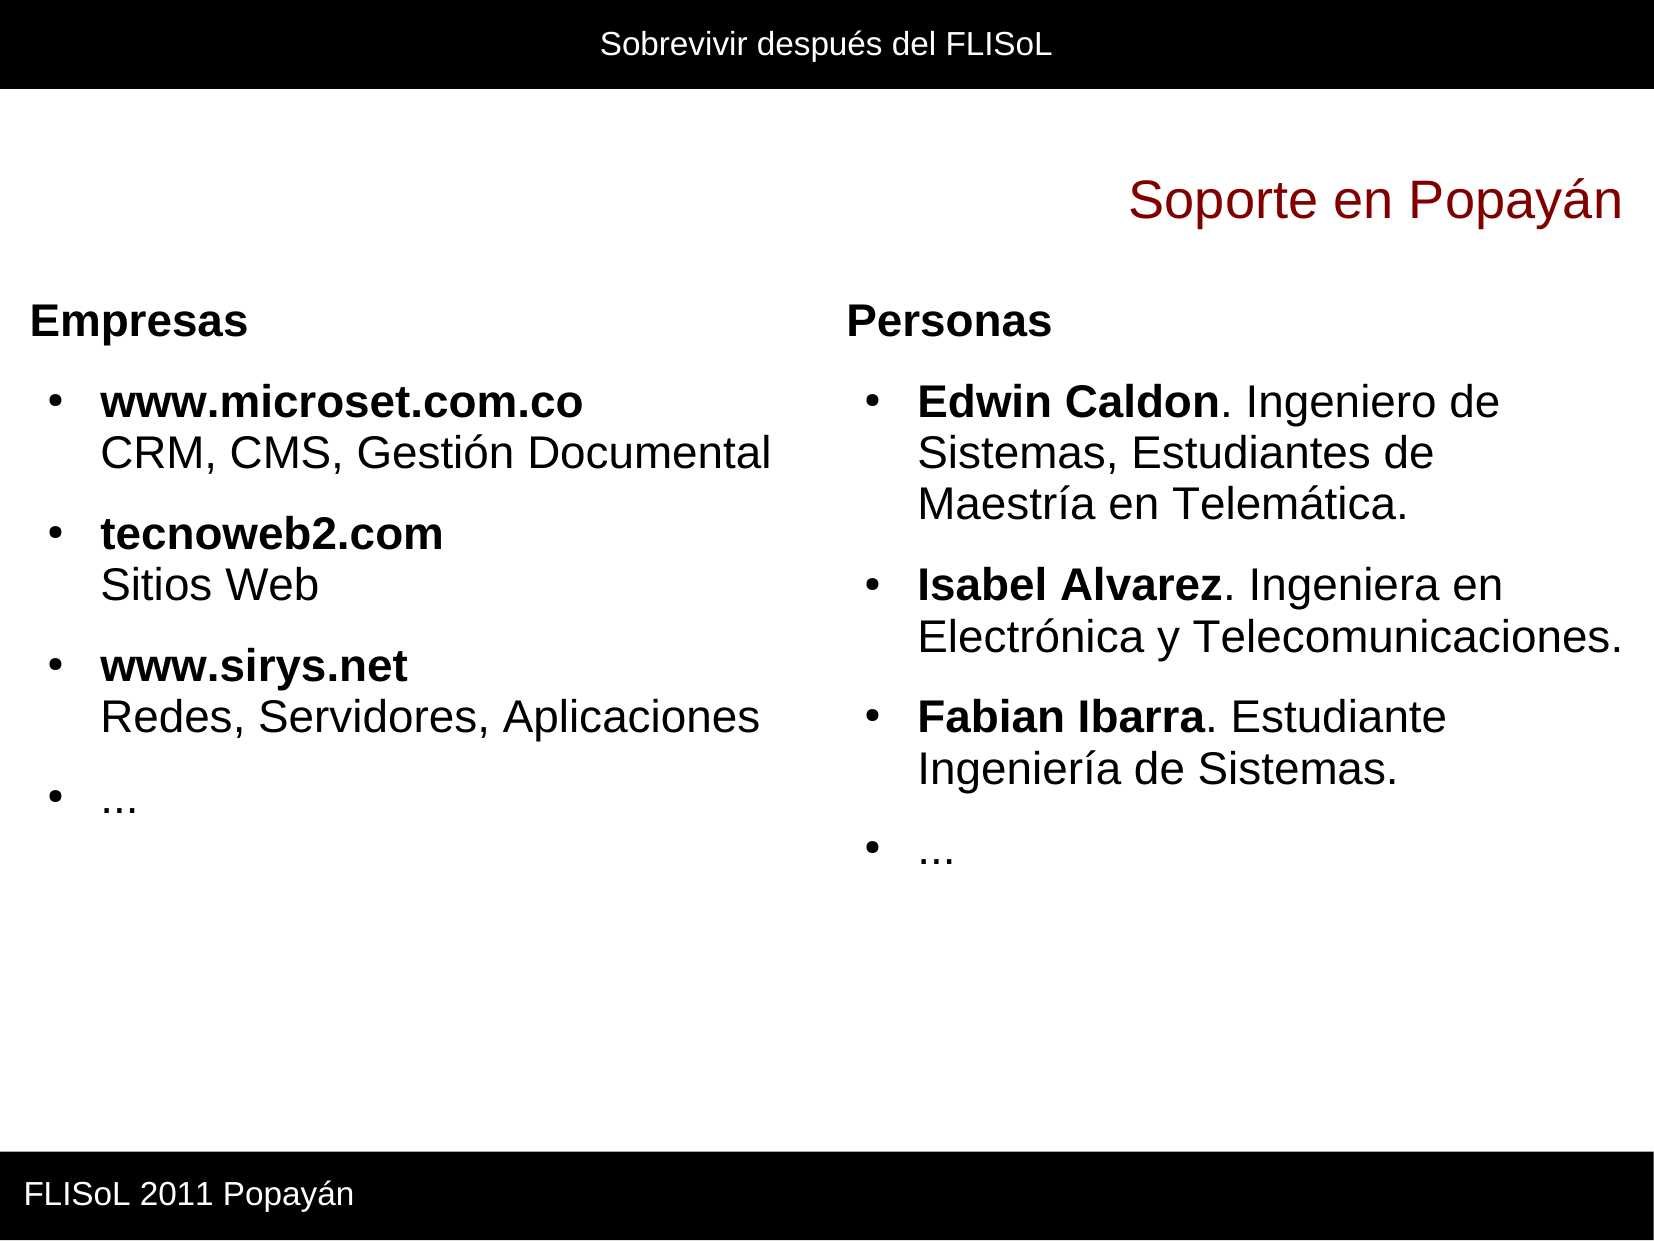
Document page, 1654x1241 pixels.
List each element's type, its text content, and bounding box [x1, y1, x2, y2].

list Personas Edwin Caldon. Ingeniero de Sistemas, Estudiantes de Maestría en Telemática. Isabel Alvarez. Ingeniera en Electrónica y Telecomunicaciones. Fabian Ibarra. Estudiante Ingeniería de Sistemas. ... [846, 295, 1625, 1122]
list Empresas www.microset.com.co CRM, CMS, Gestión Documental tecnoweb2.com Sitios Web www.sirys.net Redes, Servidores, Aplicaciones ... [29, 295, 808, 1122]
title Soporte en Popayán [147, 147, 1625, 252]
